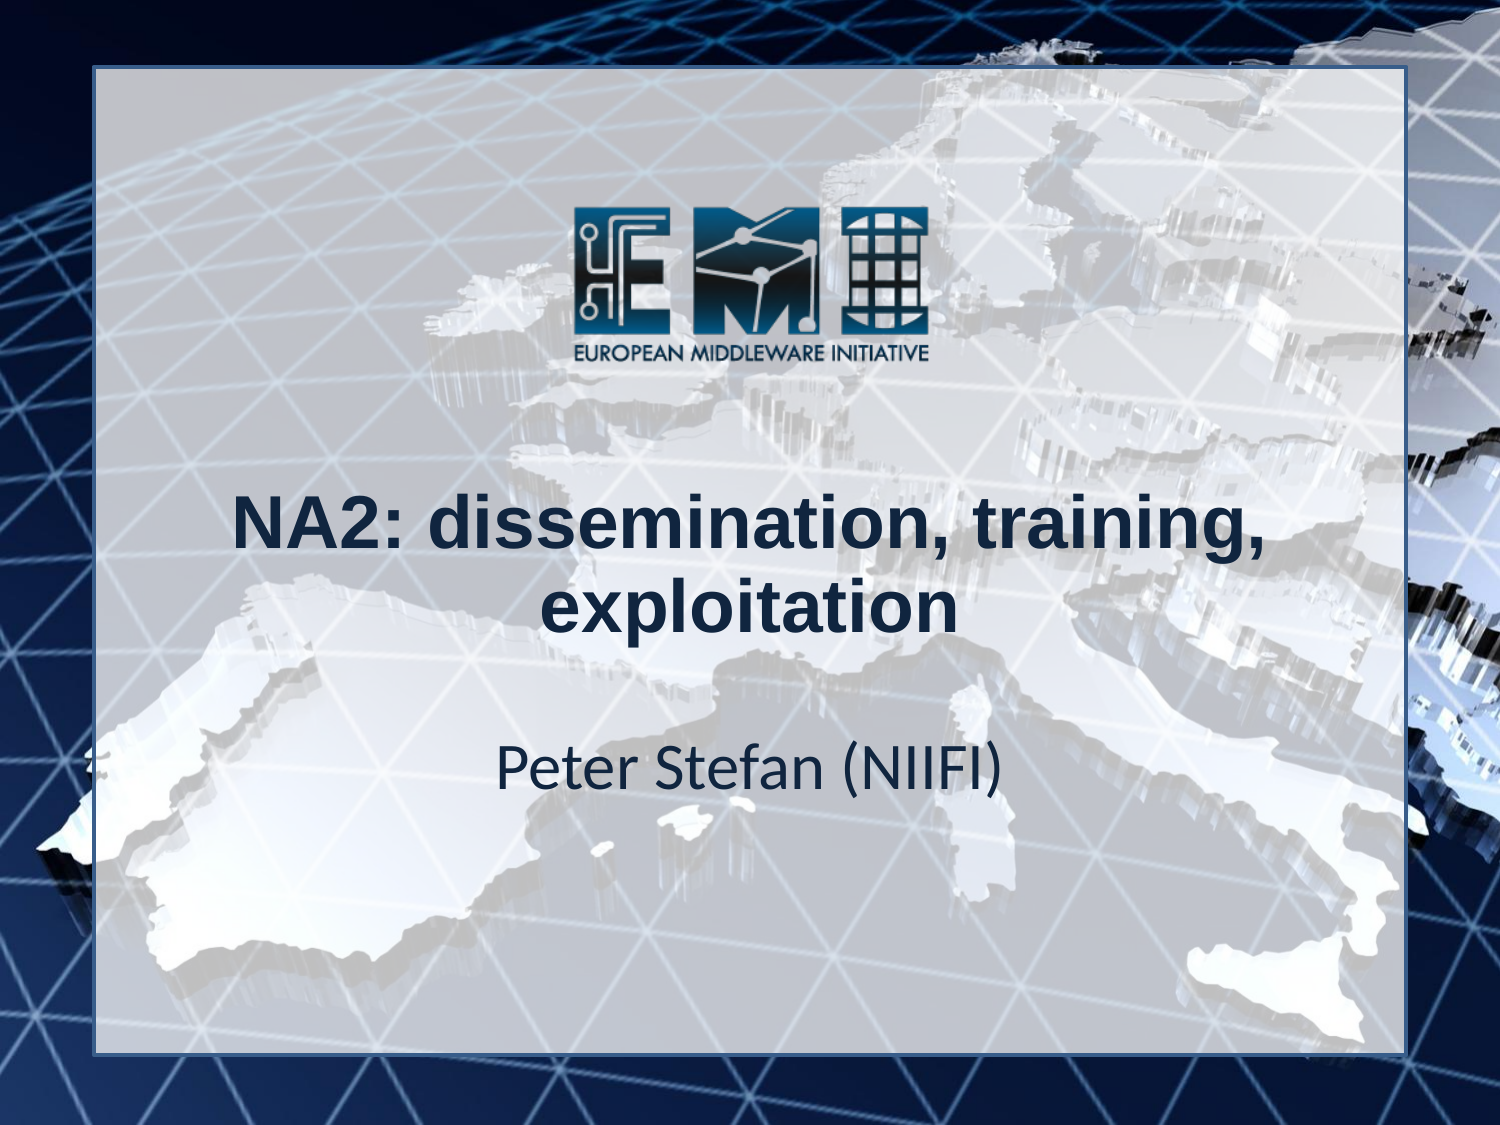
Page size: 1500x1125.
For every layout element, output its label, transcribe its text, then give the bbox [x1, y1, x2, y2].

picture [0, 0, 1500, 1125]
subtitle Peter Stefan (NIIFI) [225, 732, 1276, 1020]
text_box [94, 67, 1406, 1055]
title NA2: dissemination, training, exploitation [112, 444, 1388, 686]
